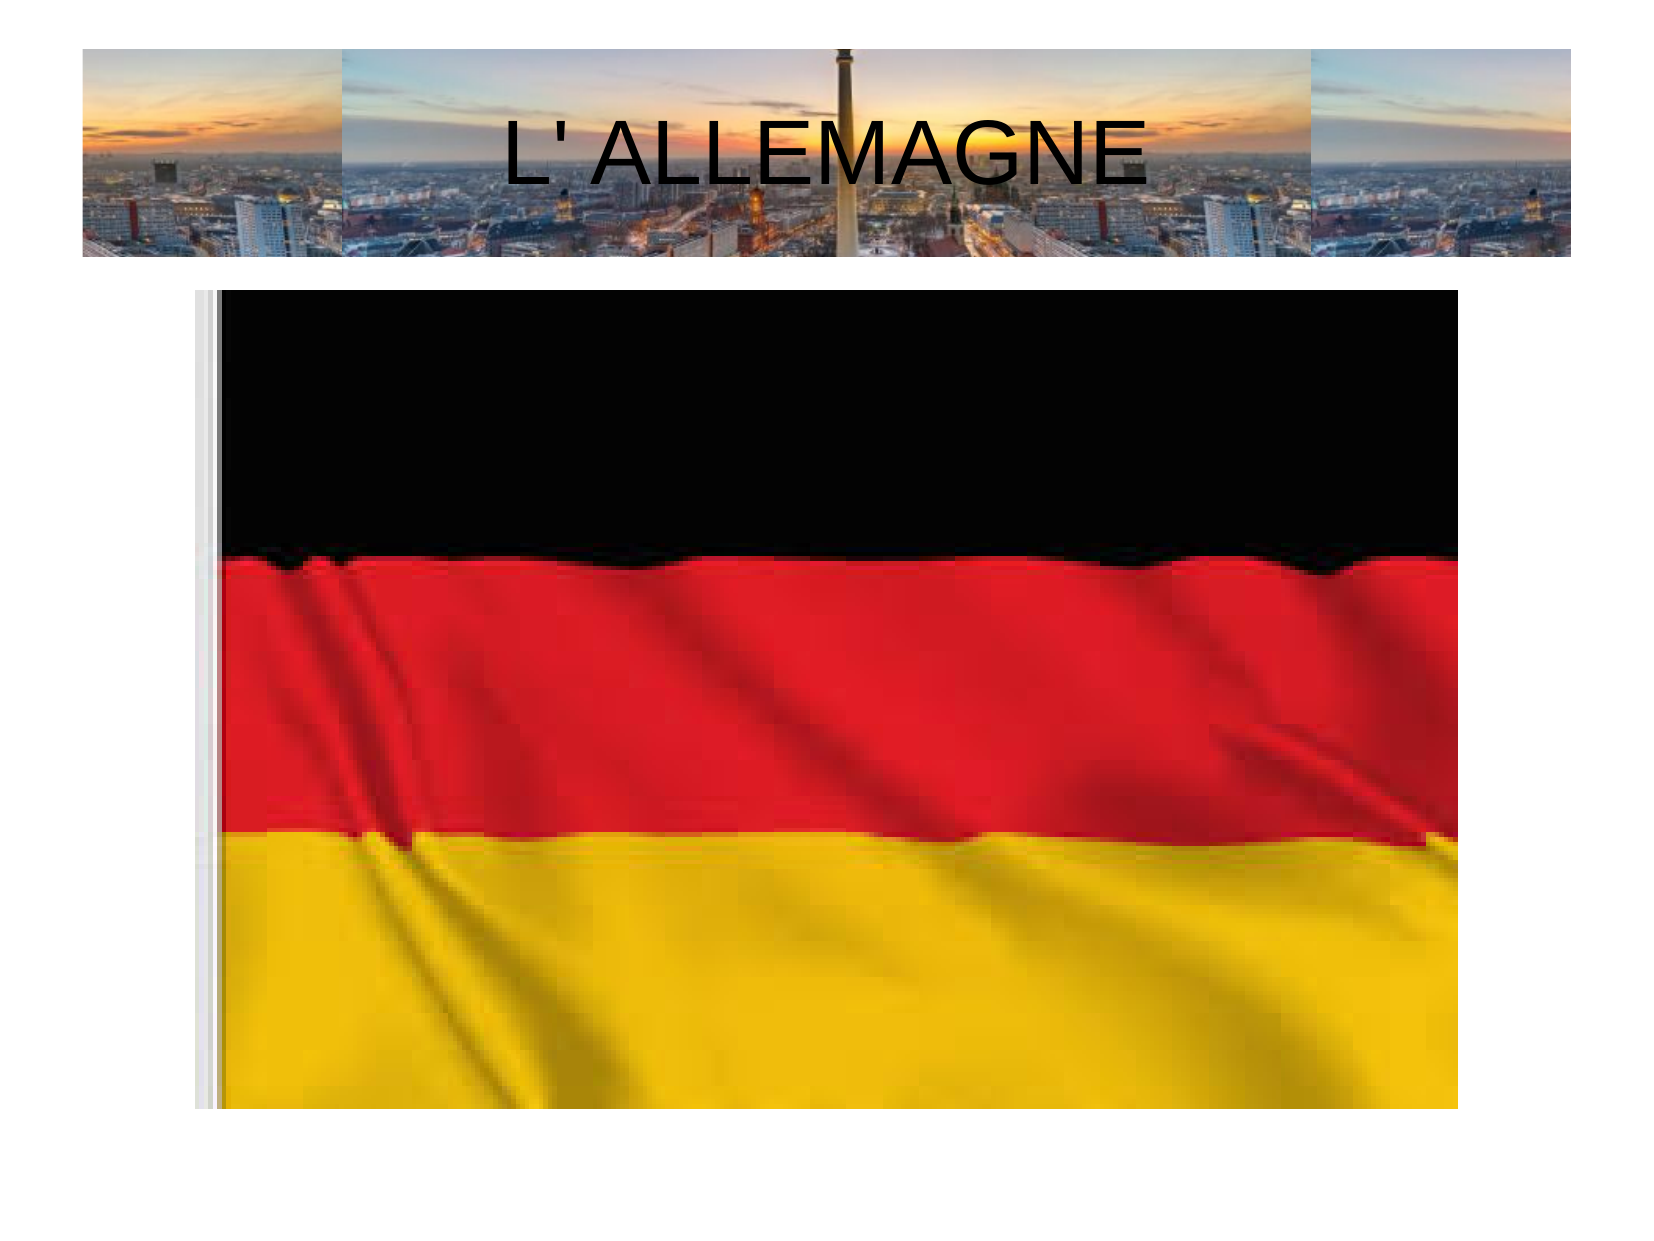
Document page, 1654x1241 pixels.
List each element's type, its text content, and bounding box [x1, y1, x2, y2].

title L' ALLEMAGNE [82, 49, 1571, 257]
picture [195, 290, 1458, 1109]
